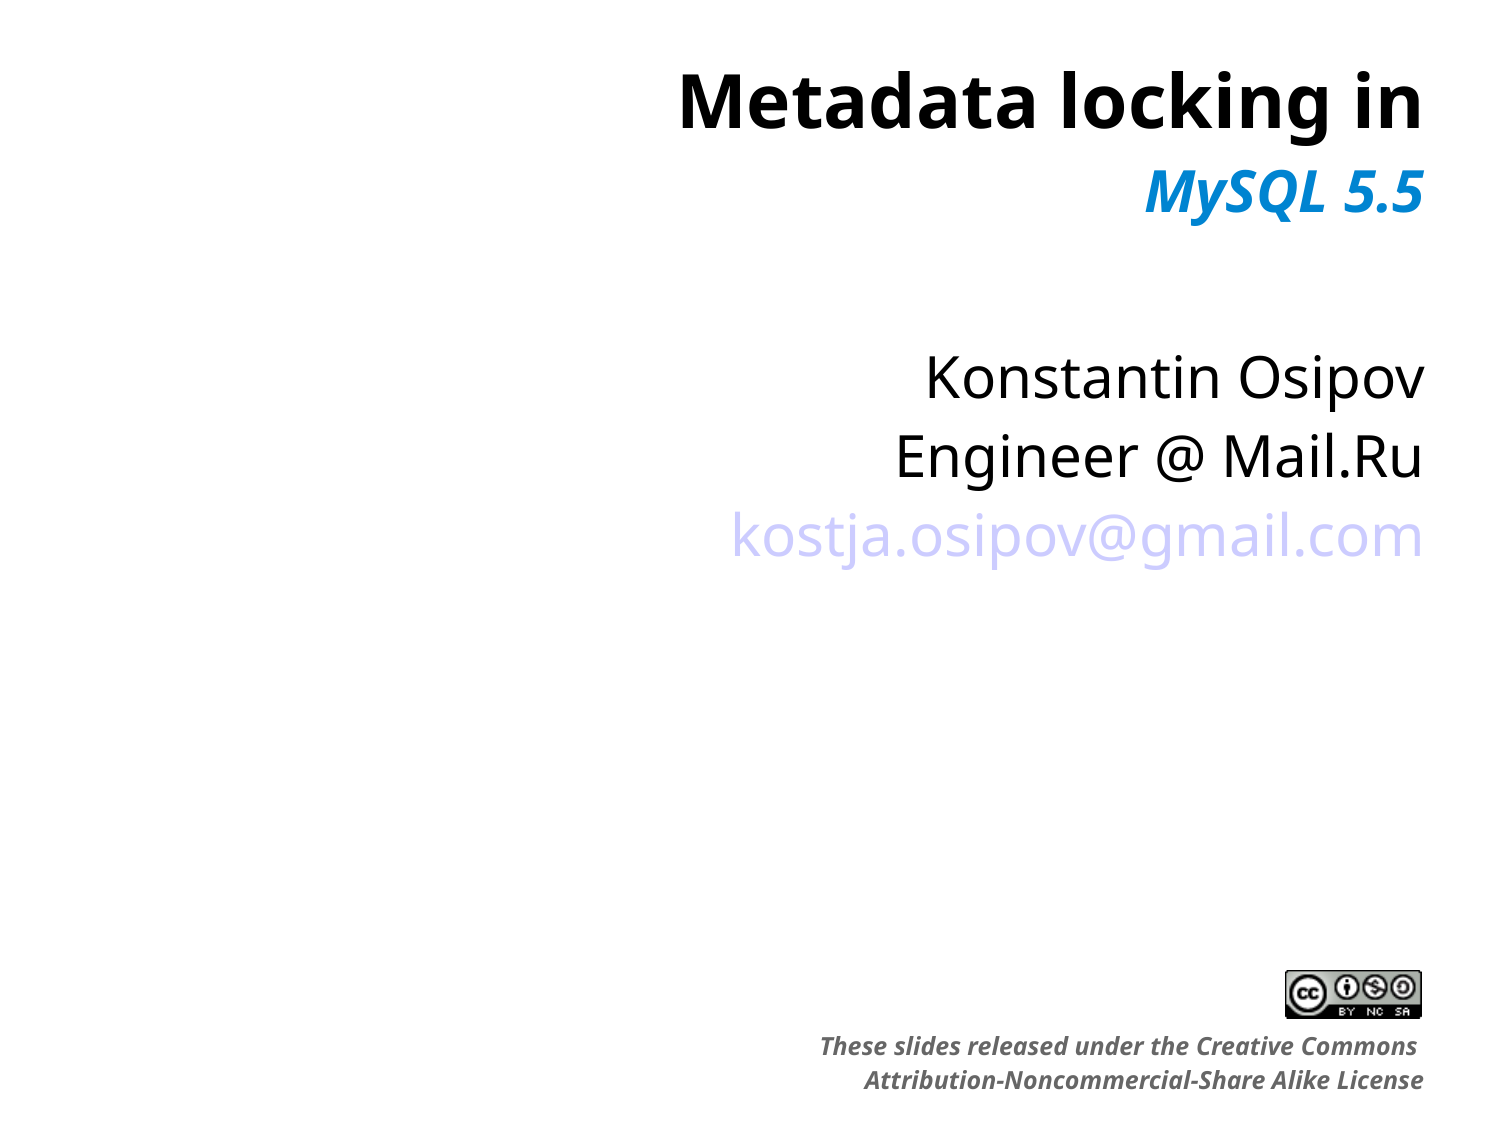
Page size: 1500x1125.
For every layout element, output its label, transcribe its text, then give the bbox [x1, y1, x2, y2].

title These slides released under the Creative Commons Attribution-Noncommercial-Share Alike License [476, 1020, 1425, 1105]
title Metadata locking in MySQL 5.5 [75, 44, 1425, 233]
title Konstantin Osipov Engineer @ Mail.Ru kostja.osipov@gmail.com [75, 331, 1426, 578]
picture [1285, 970, 1422, 1019]
